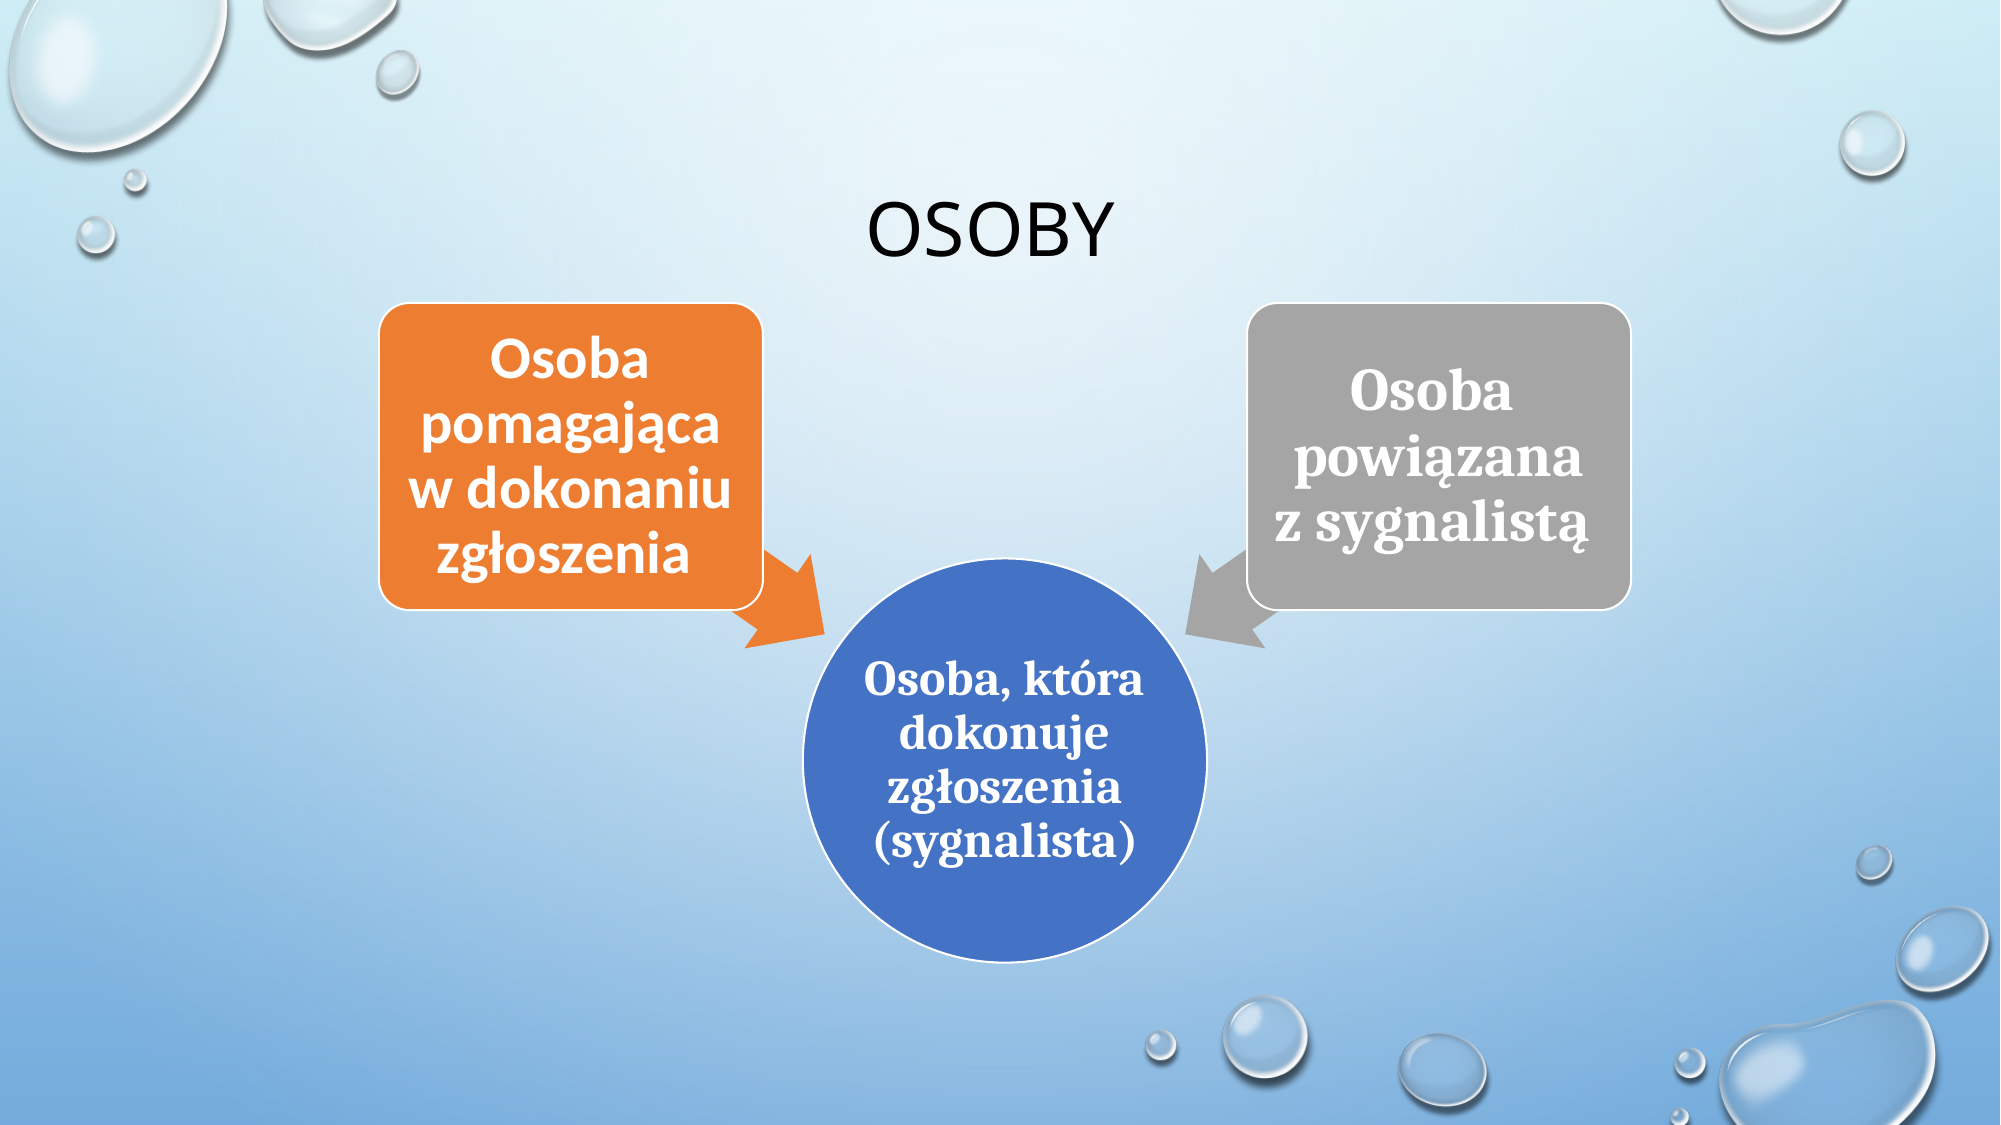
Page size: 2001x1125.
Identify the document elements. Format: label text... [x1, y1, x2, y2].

text_box Osoba, która dokonuje zgłoszenia (sygnalista) [802, 558, 1208, 963]
text_box Osoba pomagająca w dokonaniu zgłoszenia [378, 302, 763, 611]
text_box Osoba powiązana z sygnalistą [1247, 302, 1632, 611]
text_box [731, 548, 825, 649]
text_box [1185, 548, 1279, 649]
title Osoby [149, 101, 1851, 364]
